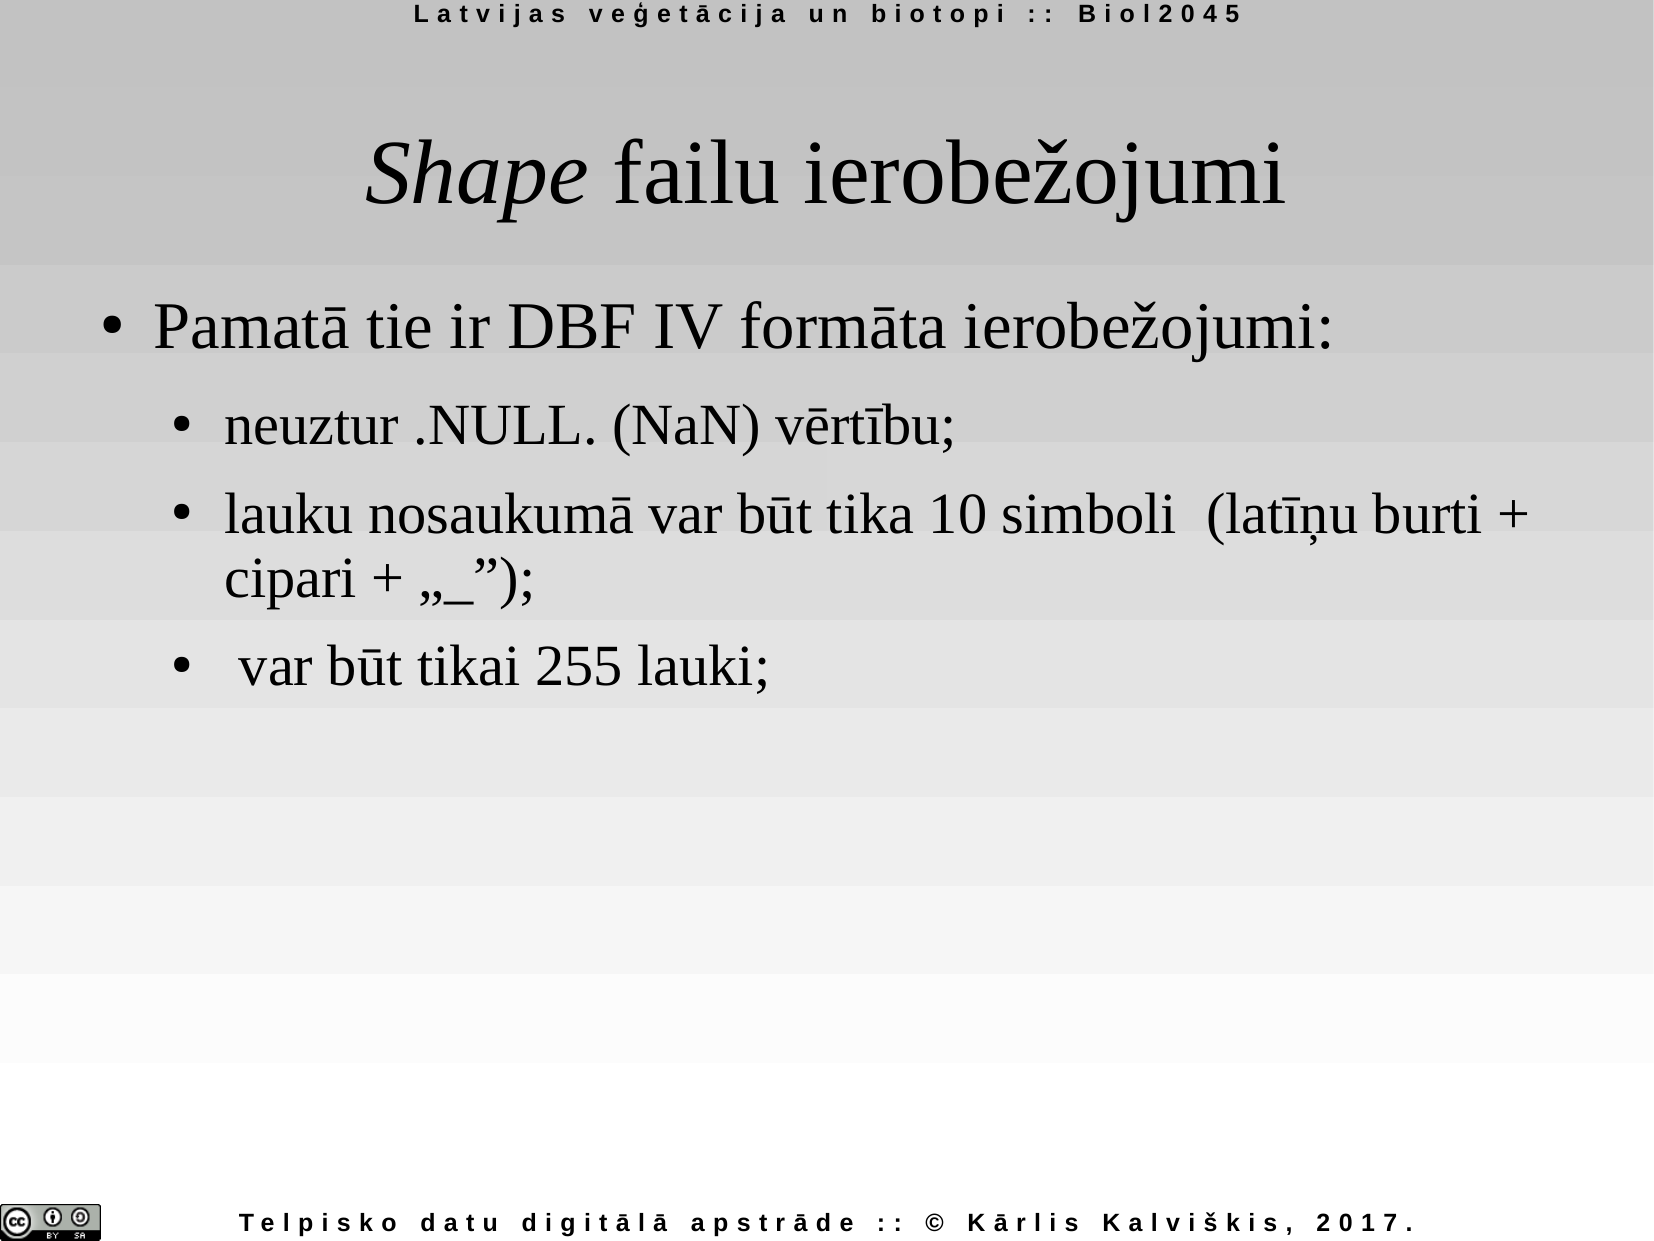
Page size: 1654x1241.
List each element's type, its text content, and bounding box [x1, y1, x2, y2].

picture [0, 0, 1654, 1241]
list Pamatā tie ir DBF IV formāta ierobežojumi: neuztur .NULL. (NaN) vērtību; lauku nosaukumā var būt tika 10 simboli (latīņu burti + cipari + „_”); var būt tikai 255 lauki; [82, 289, 1571, 1098]
title Shape failu ierobežojumi [29, 56, 1625, 289]
